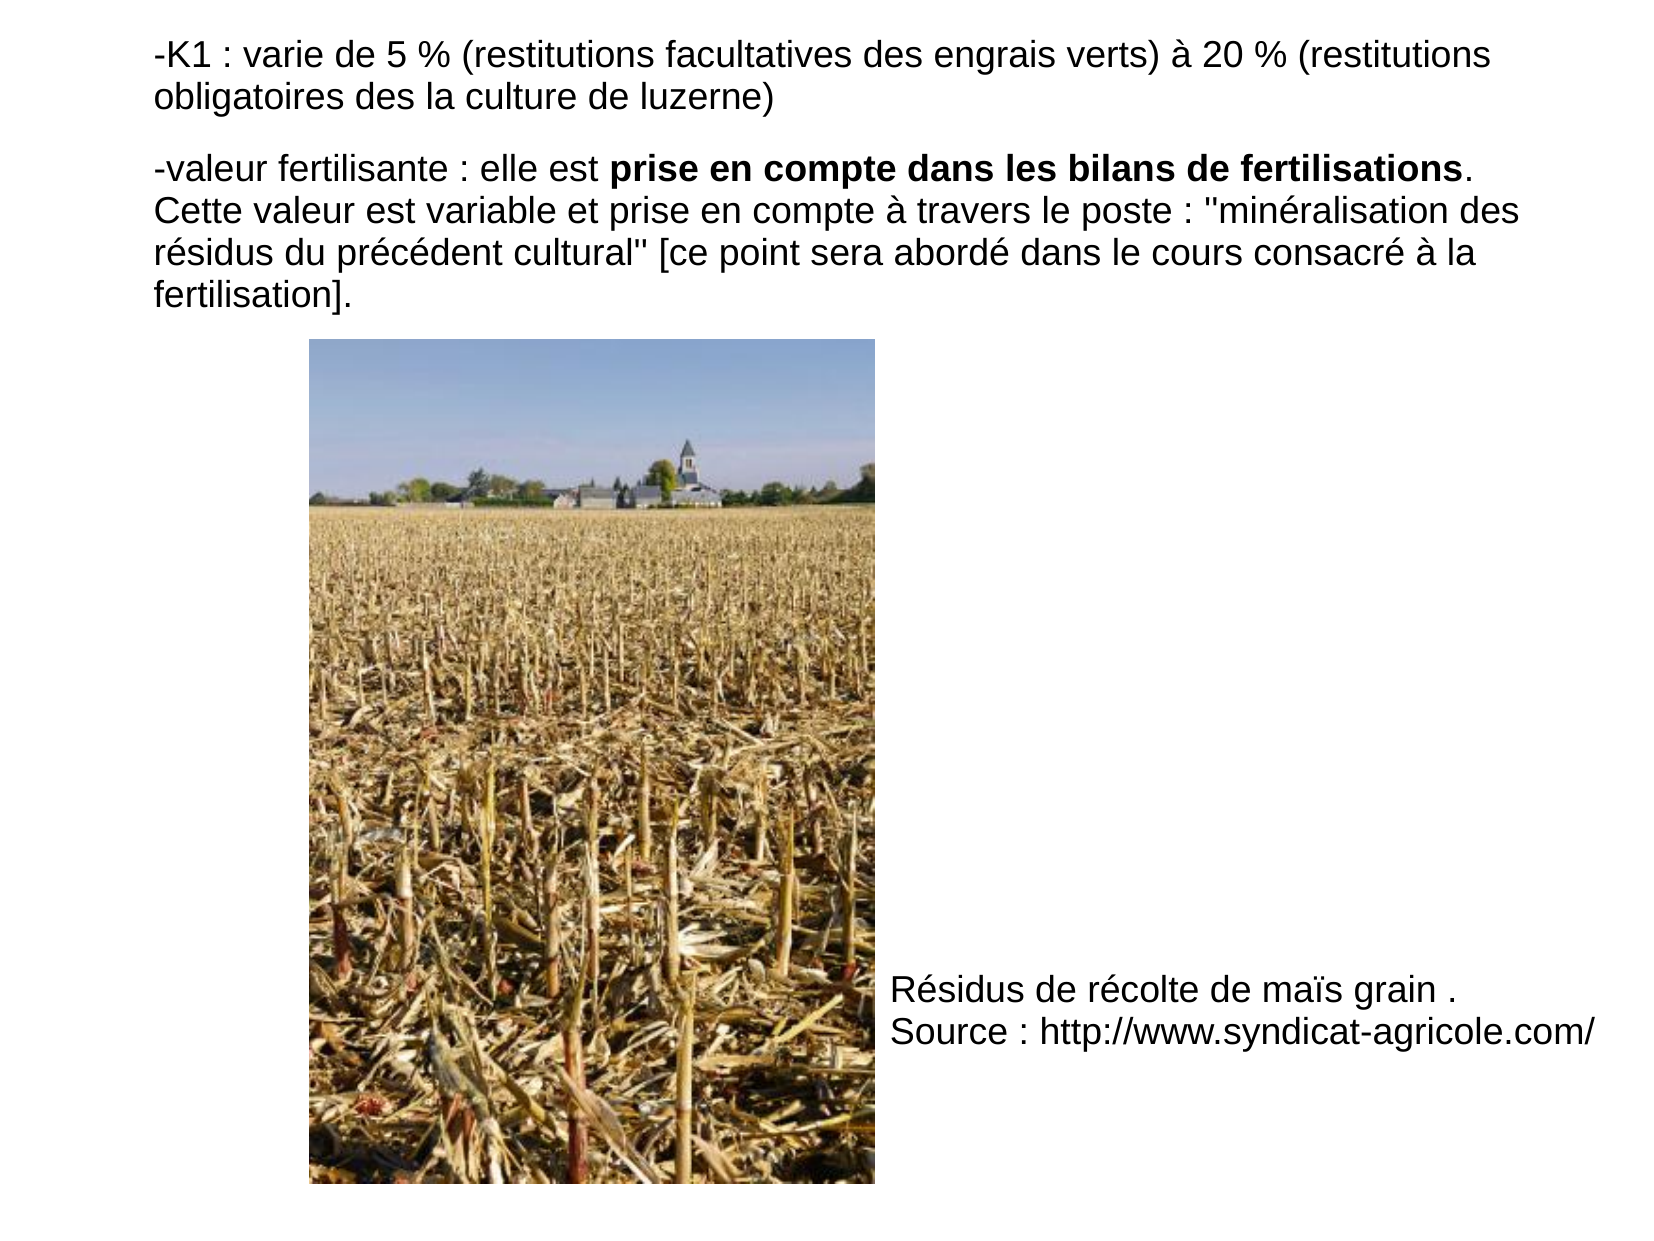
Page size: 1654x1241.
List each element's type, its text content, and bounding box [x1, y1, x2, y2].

text_box Résidus de récolte de maïs grain . Source : http://www.syndicat-agricole.com/ [874, 960, 1654, 1060]
picture [309, 339, 875, 1184]
list -K1 : varie de 5 % (restitutions facultatives des engrais verts) à 20 % (restitutions obligatoires des la culture de luzerne) -valeur fertilisante : elle est prise en compte dans les bilans de fertilisations. Cette valeur est variable et prise en compte à travers le poste : ''minéralisation des résidus du précédent cultural'' [ce point sera abordé dans le cours consacré à la fertilisation]. [82, 33, 1538, 1010]
